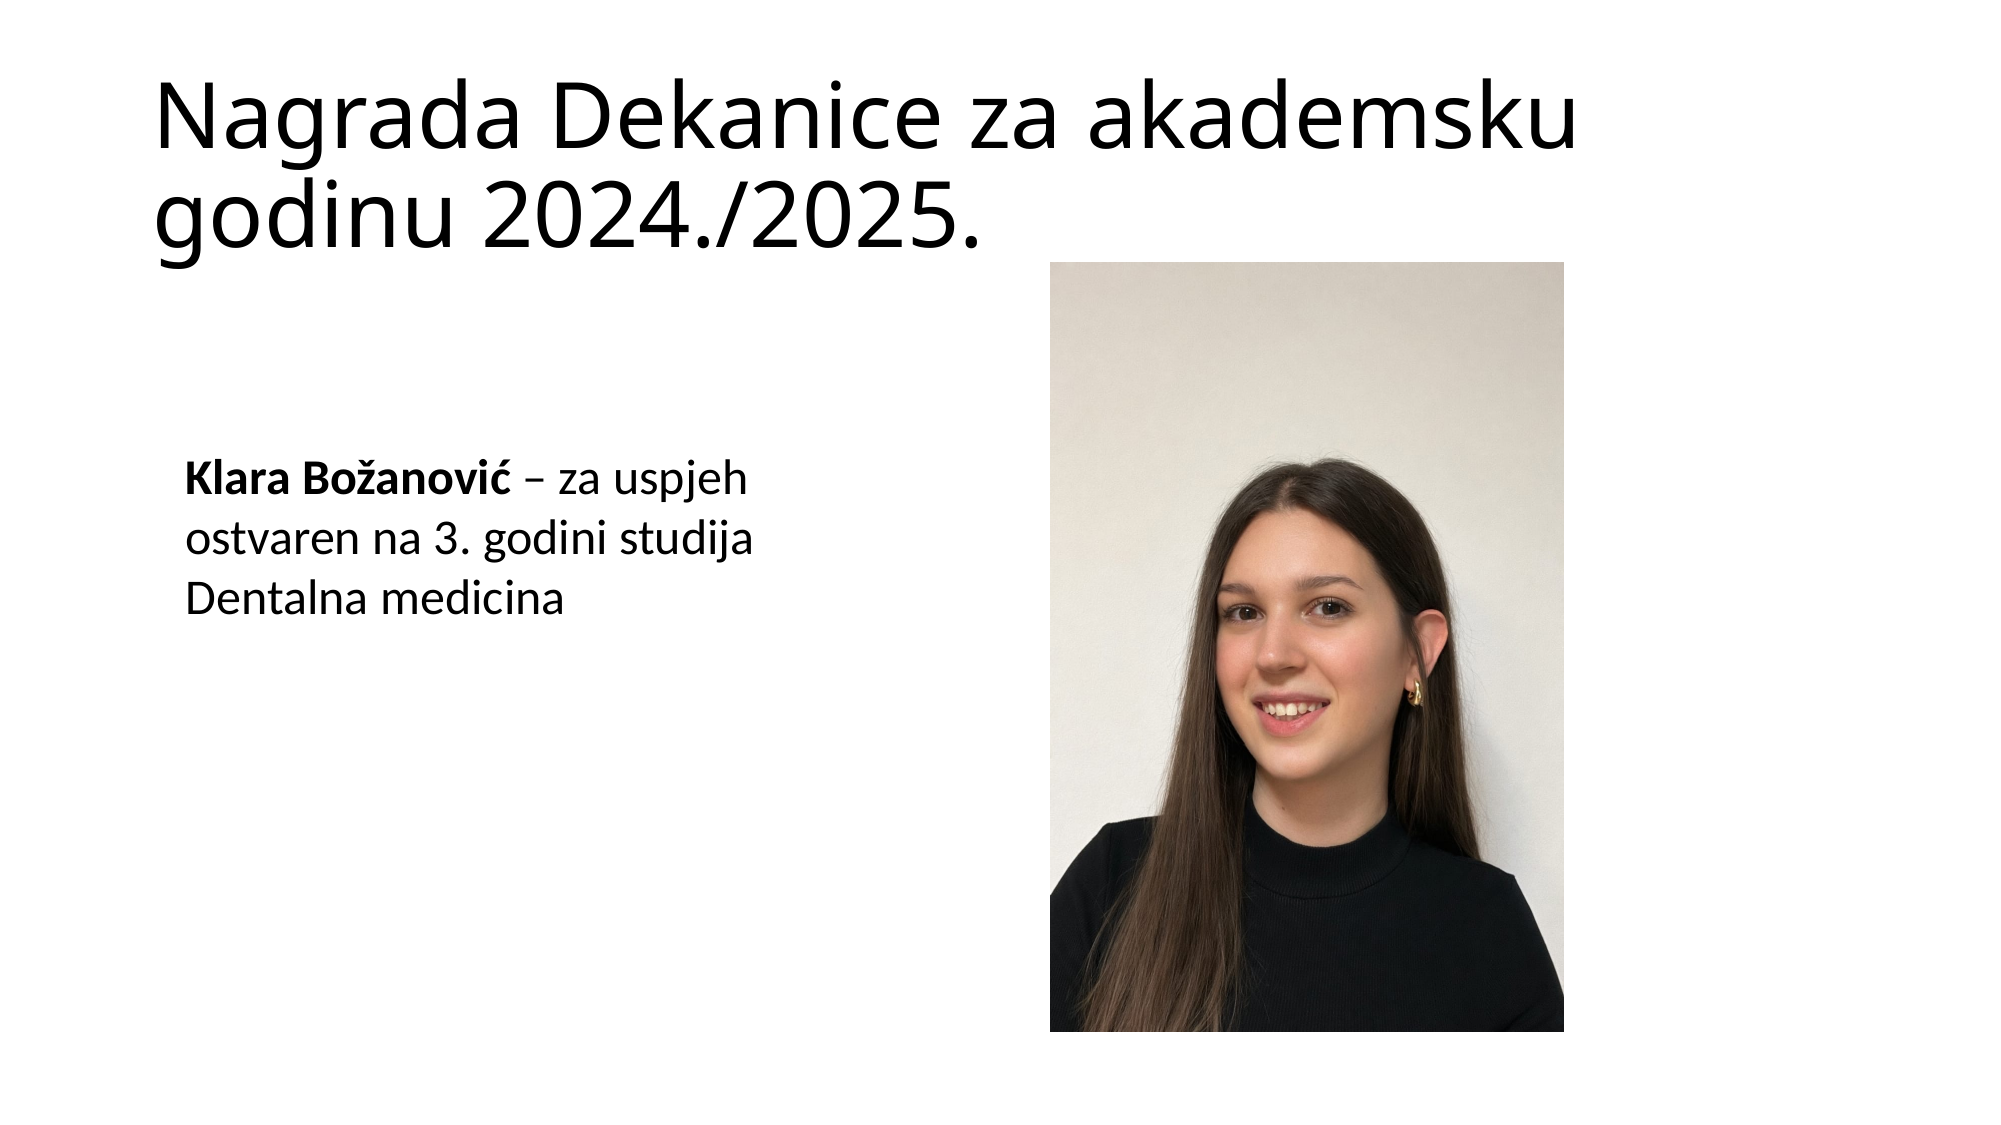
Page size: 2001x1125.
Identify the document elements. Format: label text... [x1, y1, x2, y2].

text_box Klara Božanović – za uspjeh ostvaren na 3. godini studija Dentalna medicina [170, 436, 843, 639]
title Nagrada Dekanice za akademsku godinu 2024./2025. [137, 59, 1863, 278]
picture [1050, 262, 1564, 1033]
